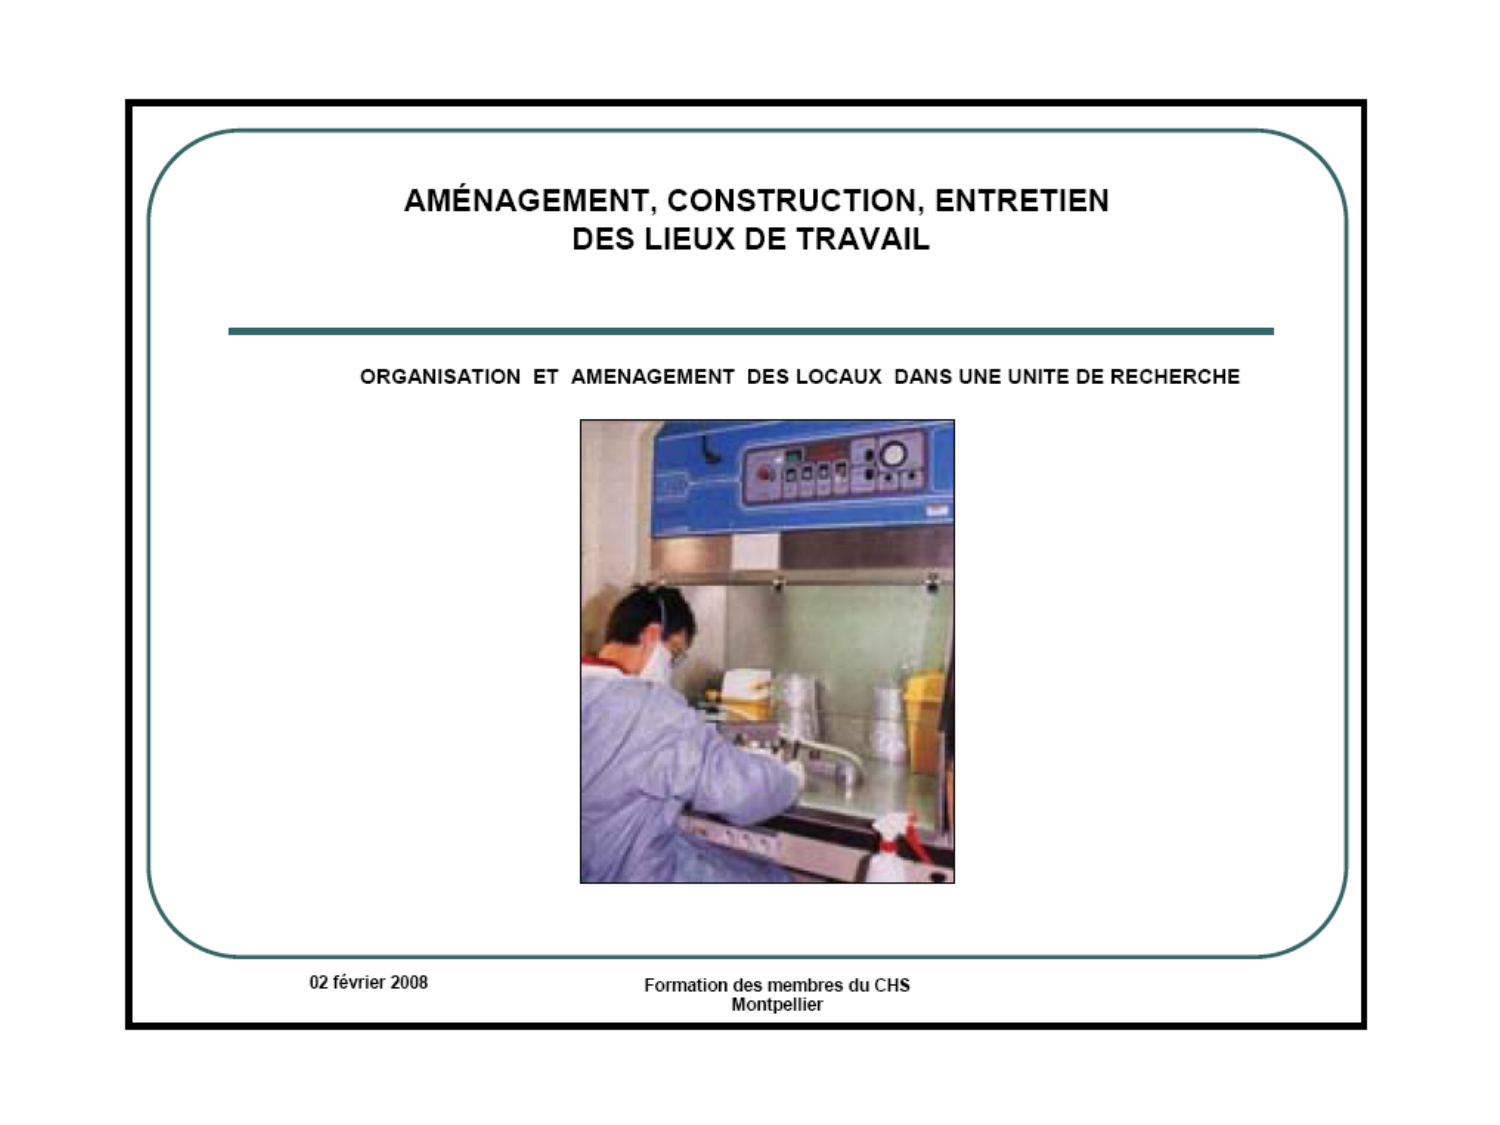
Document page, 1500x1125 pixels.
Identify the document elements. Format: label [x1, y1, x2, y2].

picture [115, 86, 1385, 1039]
